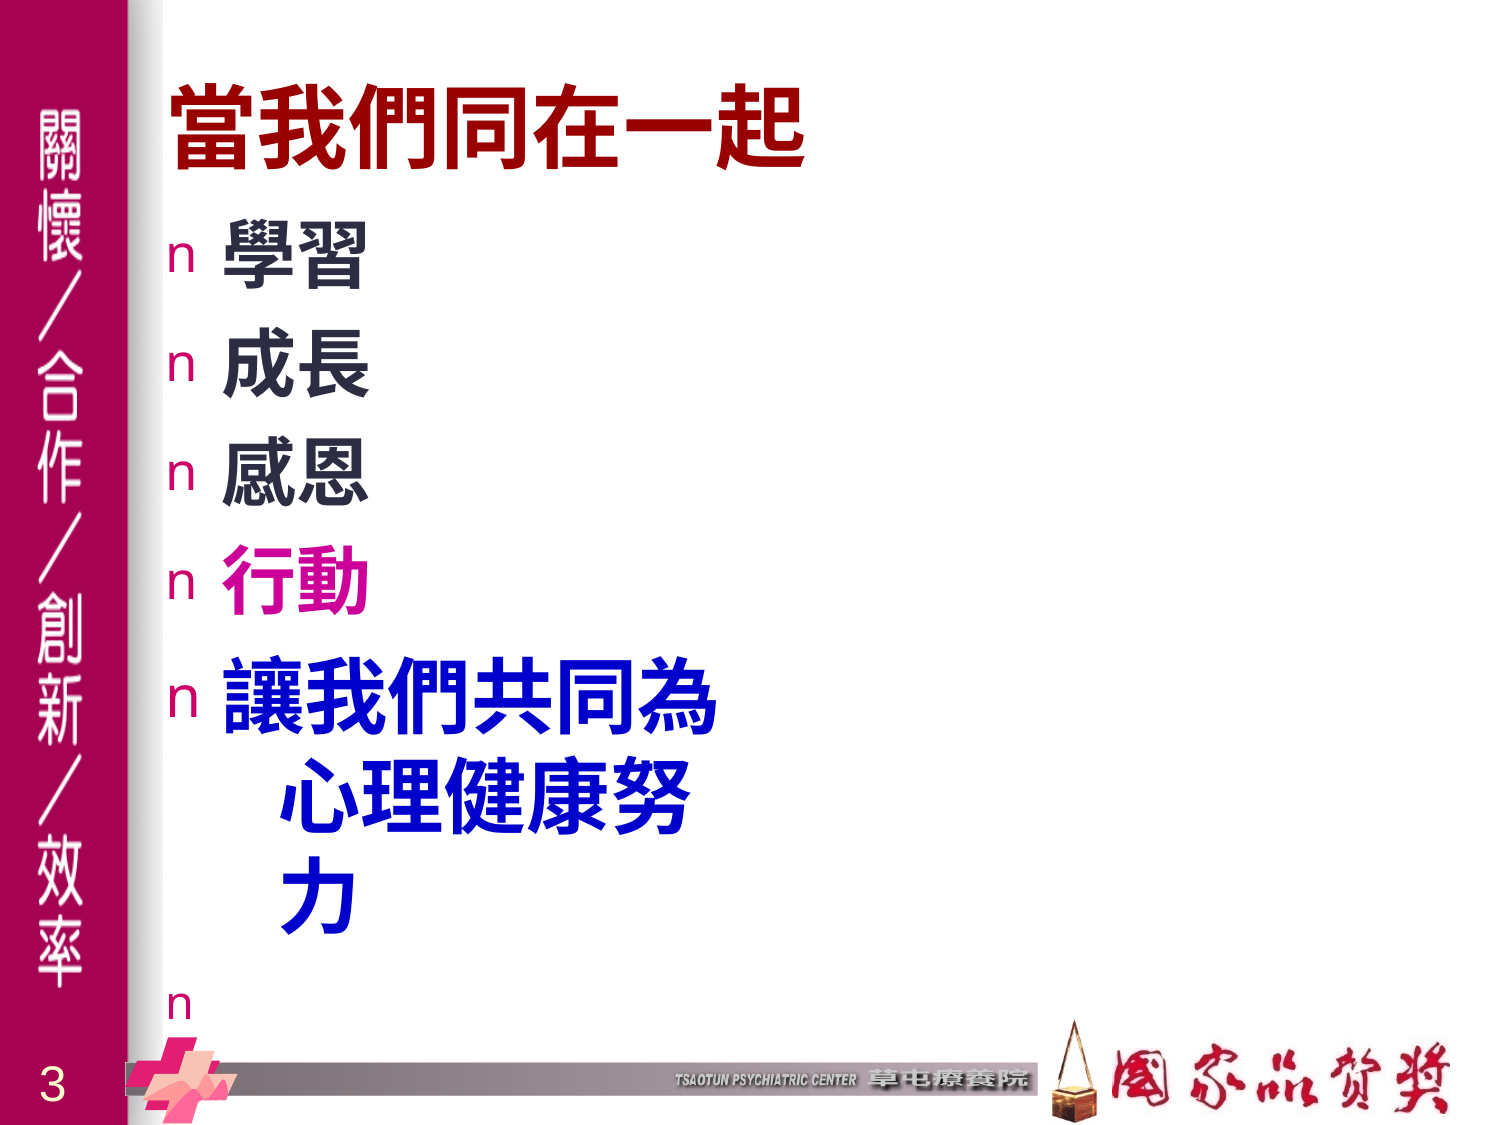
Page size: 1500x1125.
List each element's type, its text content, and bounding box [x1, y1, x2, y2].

title 當我們同在一起 [135, 32, 1455, 158]
list 學習 成長 感恩 行動 讓我們共同為心理健康努力 [159, 184, 1424, 979]
text_box [23, 1043, 337, 1119]
